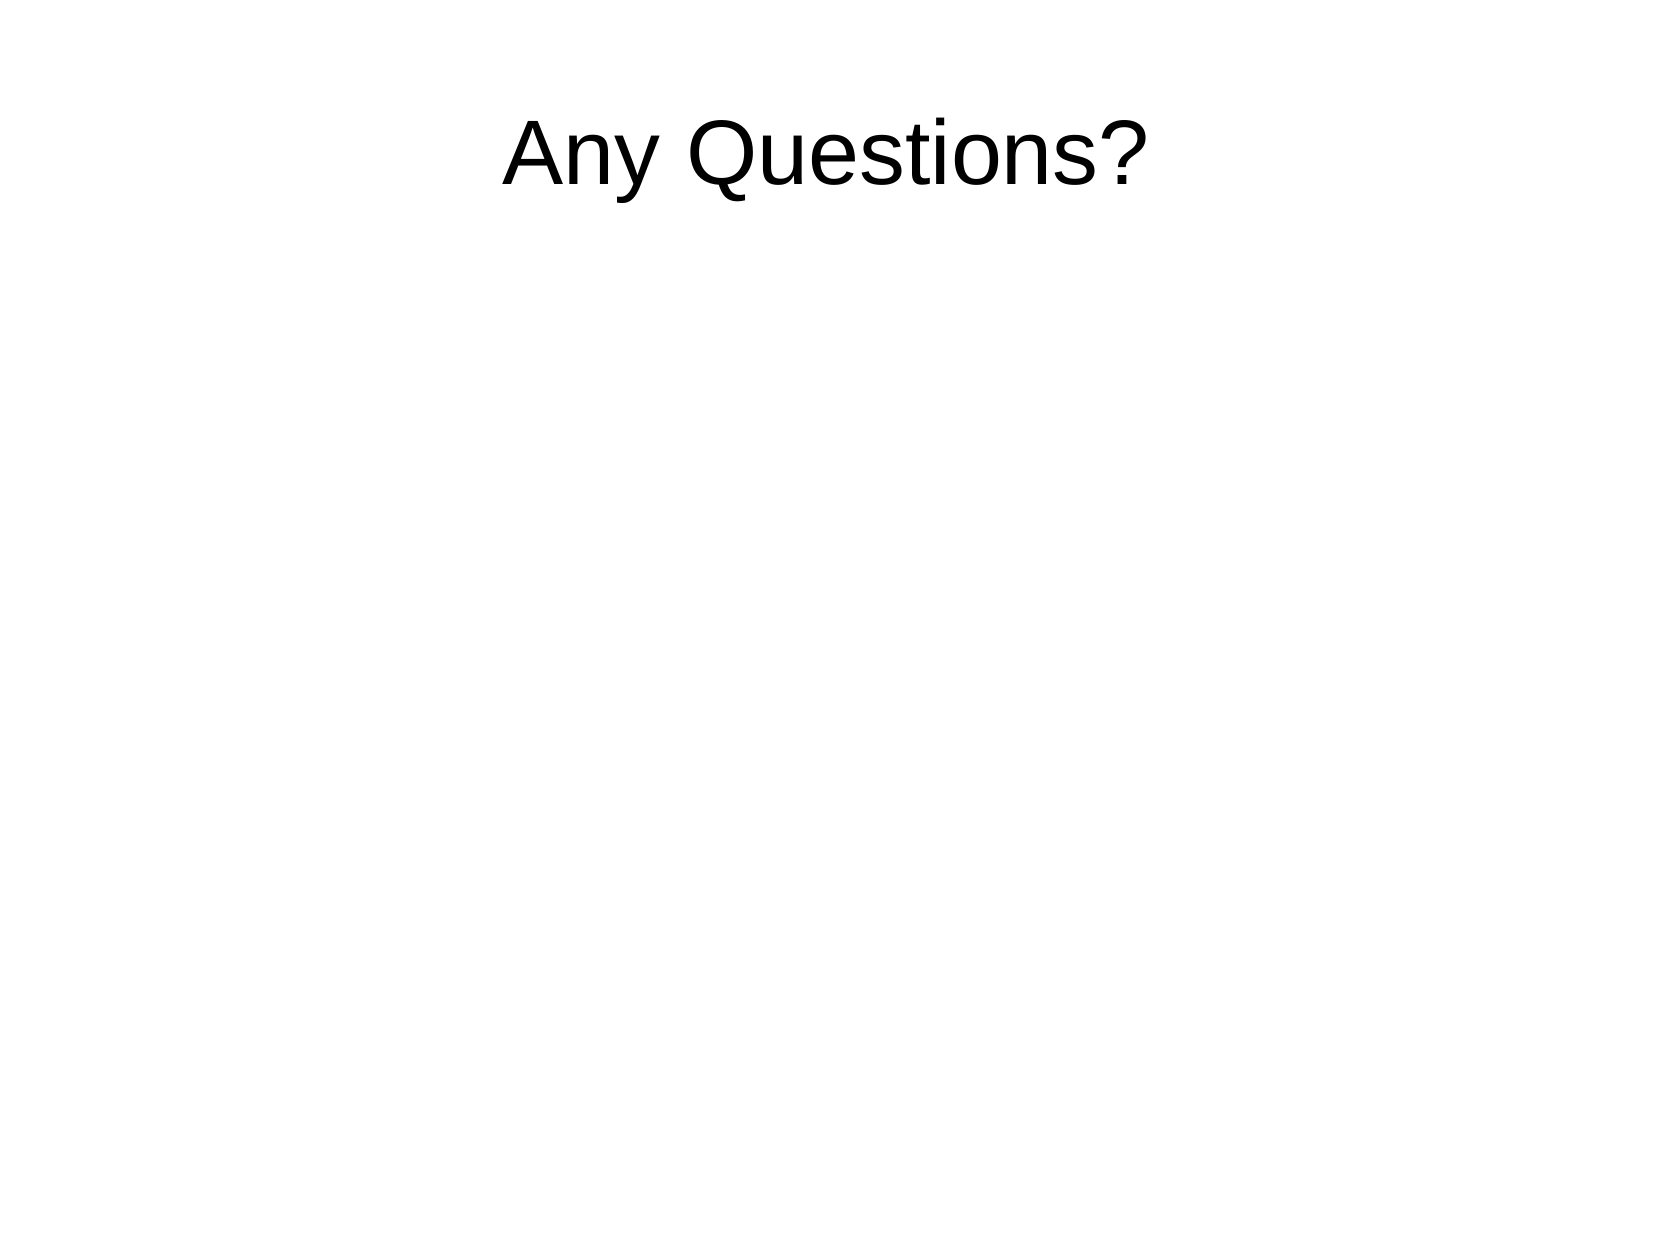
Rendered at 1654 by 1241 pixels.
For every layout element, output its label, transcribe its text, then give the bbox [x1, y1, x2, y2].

title Any Questions? [82, 49, 1571, 257]
